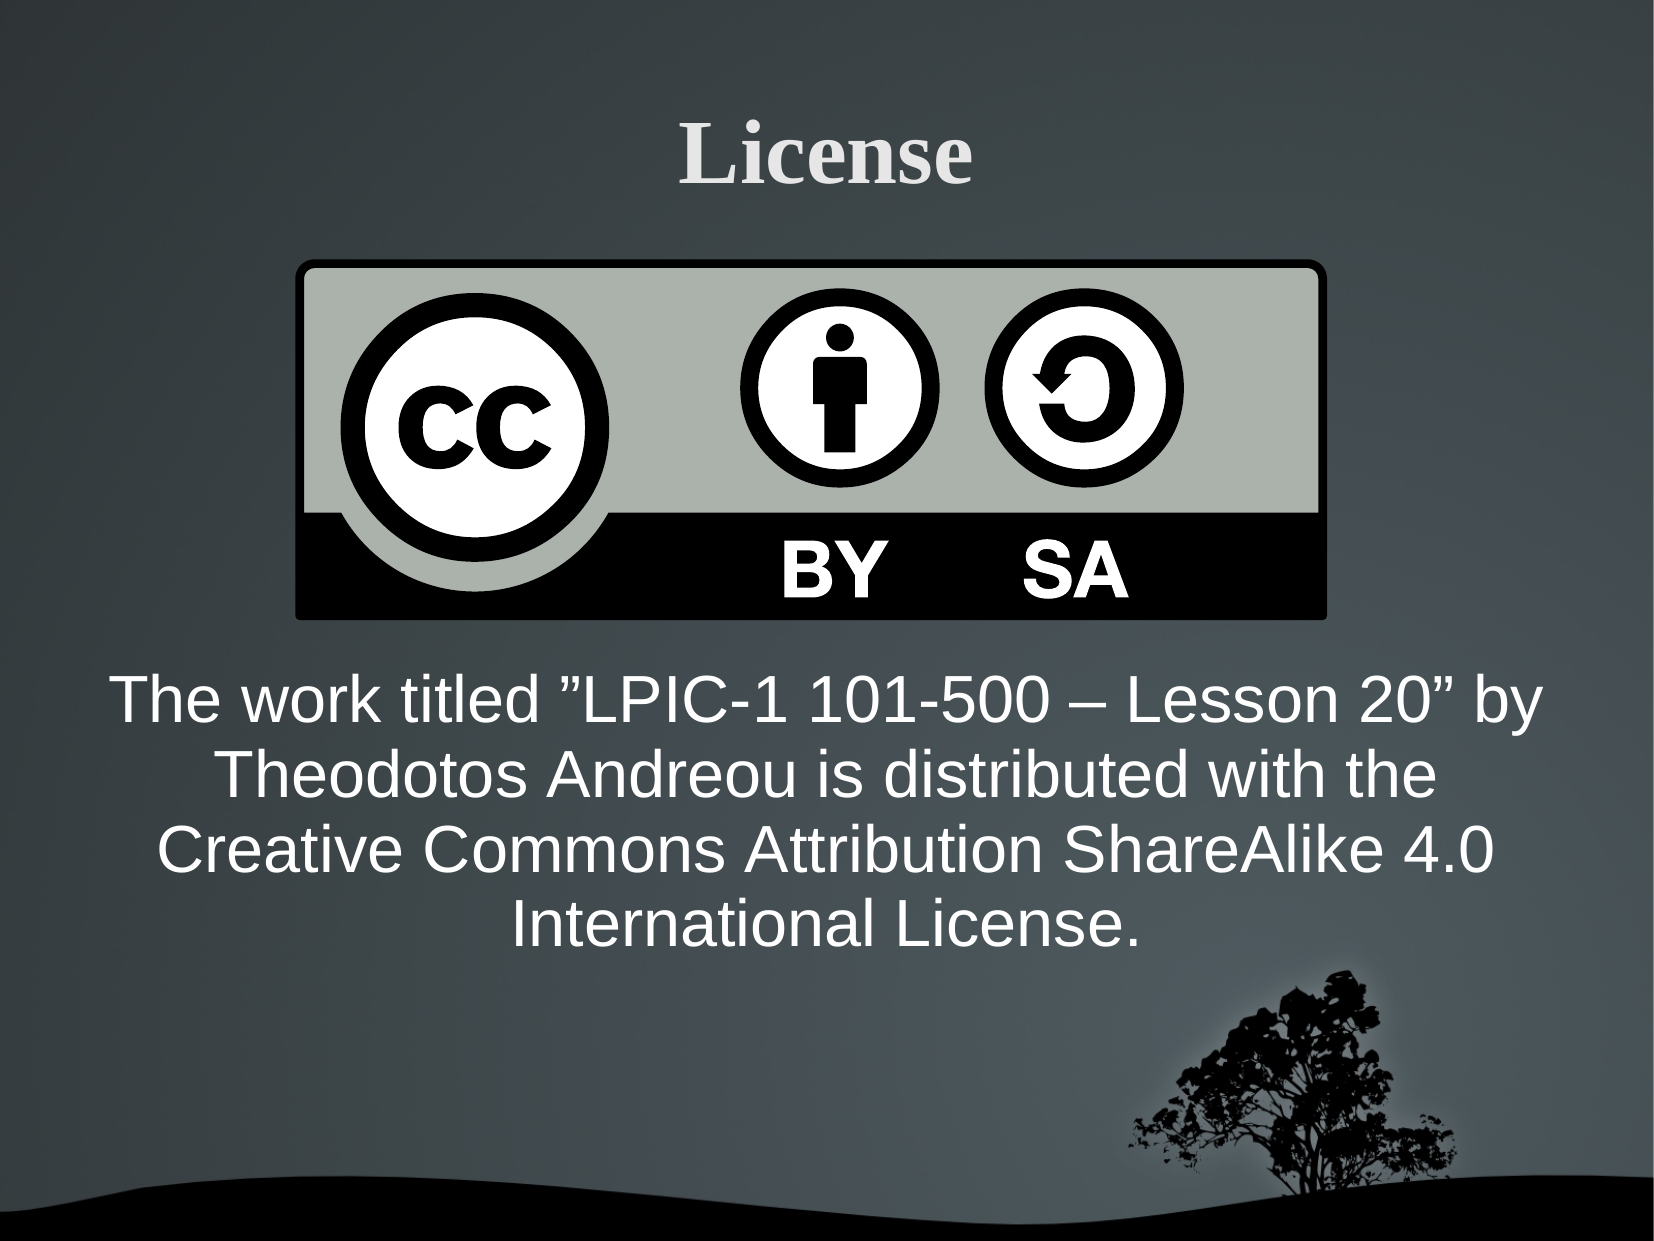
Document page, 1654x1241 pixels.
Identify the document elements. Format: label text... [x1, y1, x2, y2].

title License [82, 49, 1571, 257]
picture [0, 0, 1654, 1241]
subtitle The work titled ”LPIC-1 101-500 – Lesson 20” by Theodotos Andreou is distributed with the Creative Commons Attribution ShareAlike 4.0 International License. [82, 290, 1571, 1109]
